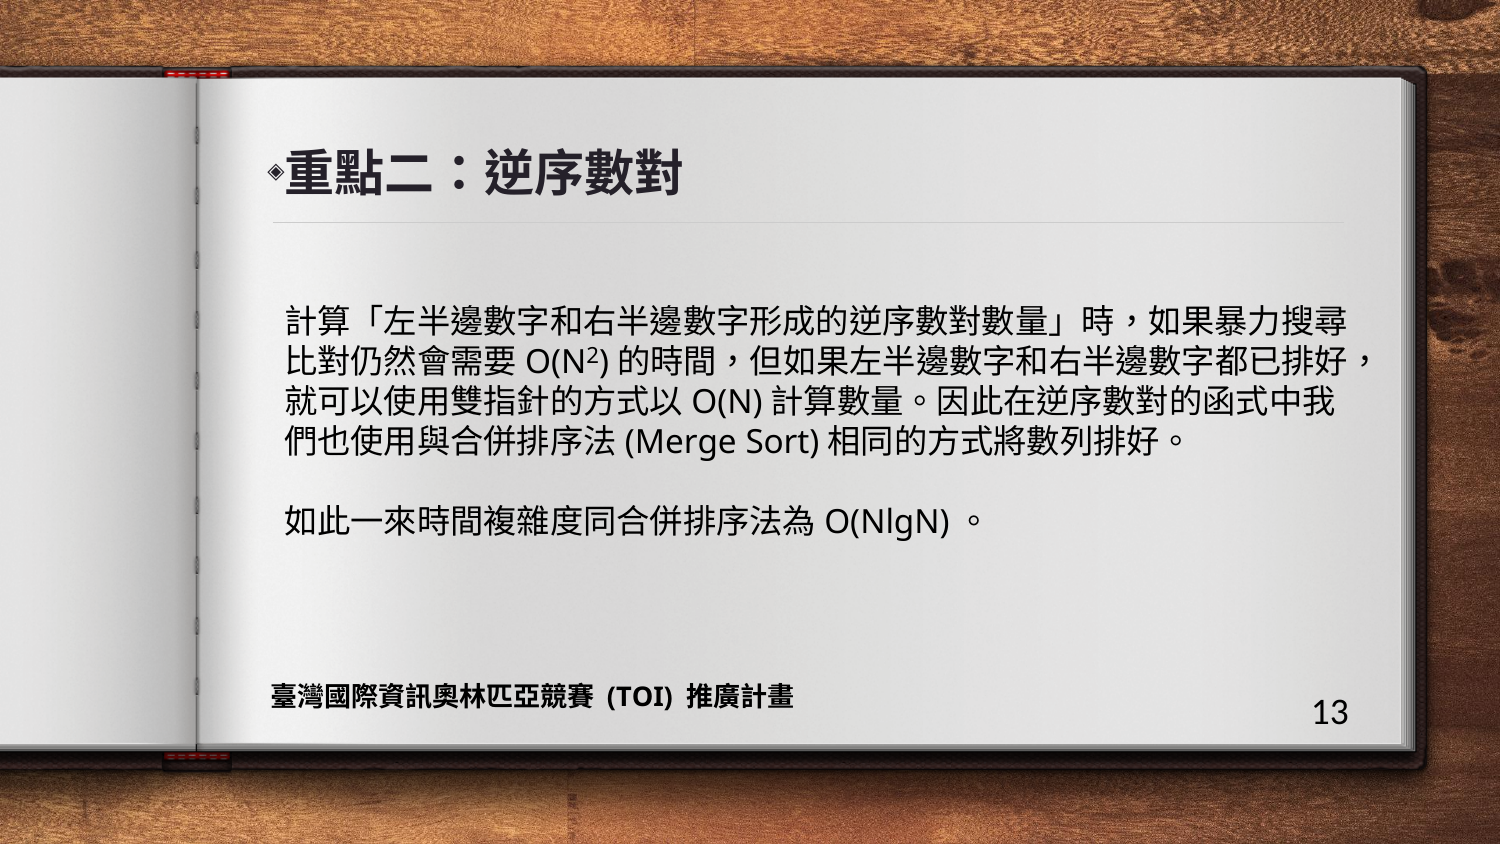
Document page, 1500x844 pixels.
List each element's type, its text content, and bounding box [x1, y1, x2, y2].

text_box 計算「左半邊數字和右半邊數字形成的逆序數對數量」時，如果暴力搜尋比對仍然會需要O(N2)的時間，但如果左半邊數字和右半邊數字都已排好，就可以使用雙指針的方式以O(N)計算數量。因此在逆序數對的函式中我們也使用與合併排序法(Merge Sort)相同的方式將數列排好。 如此一來時間複雜度同合併排序法為O(NlgN)。 [269, 293, 1367, 551]
list 重點二：逆序數對 [252, 126, 1194, 226]
text_box [1295, 672, 1386, 737]
